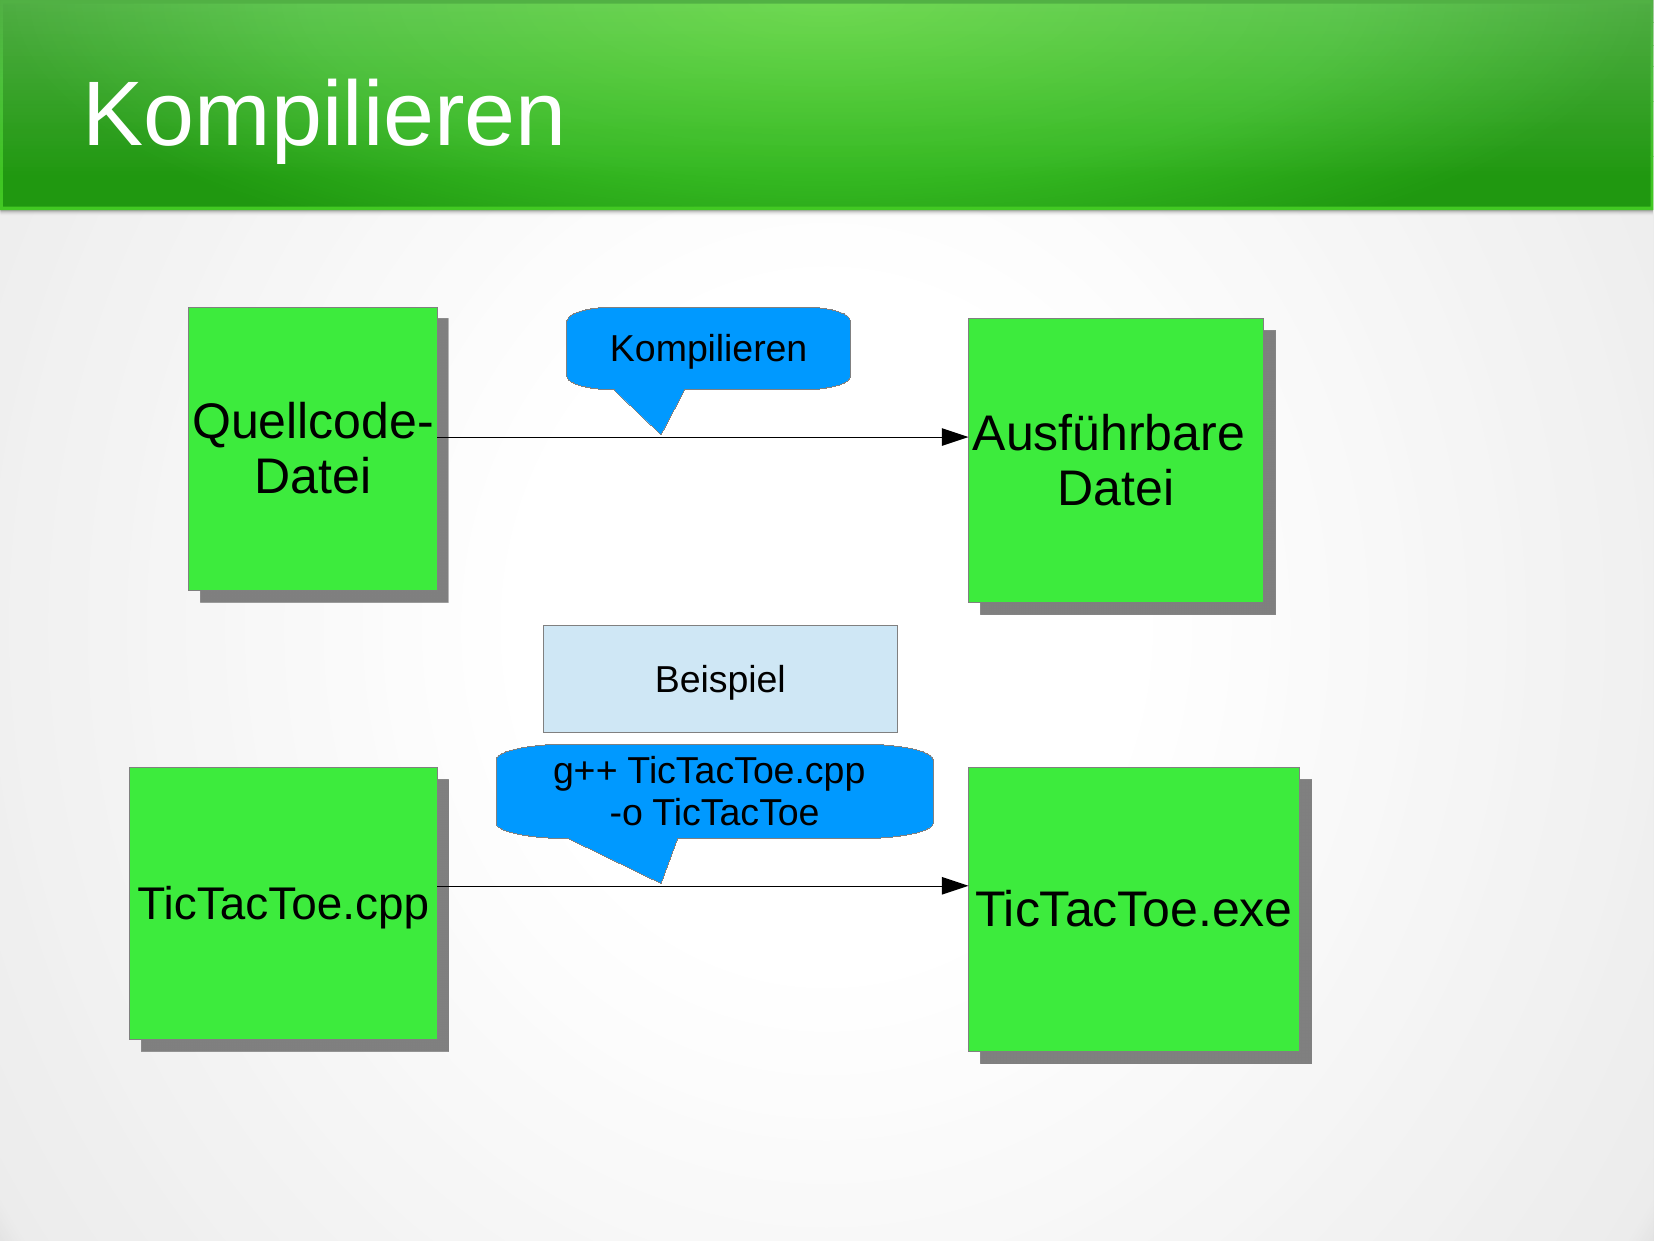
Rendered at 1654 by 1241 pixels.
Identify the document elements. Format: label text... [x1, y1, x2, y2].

text_box TicTacToe.exe [968, 767, 1300, 1052]
text_box Ausführbare Datei [968, 318, 1264, 603]
text_box TicTacToe.cpp [129, 767, 438, 1040]
title Kompilieren [82, 49, 1571, 179]
text_box Beispiel [543, 625, 898, 733]
text_box g++ TicTacToe.cpp -o TicTacToe [496, 744, 934, 884]
text_box Kompilieren [566, 307, 851, 435]
text_box Quellcode- Datei [188, 307, 438, 591]
